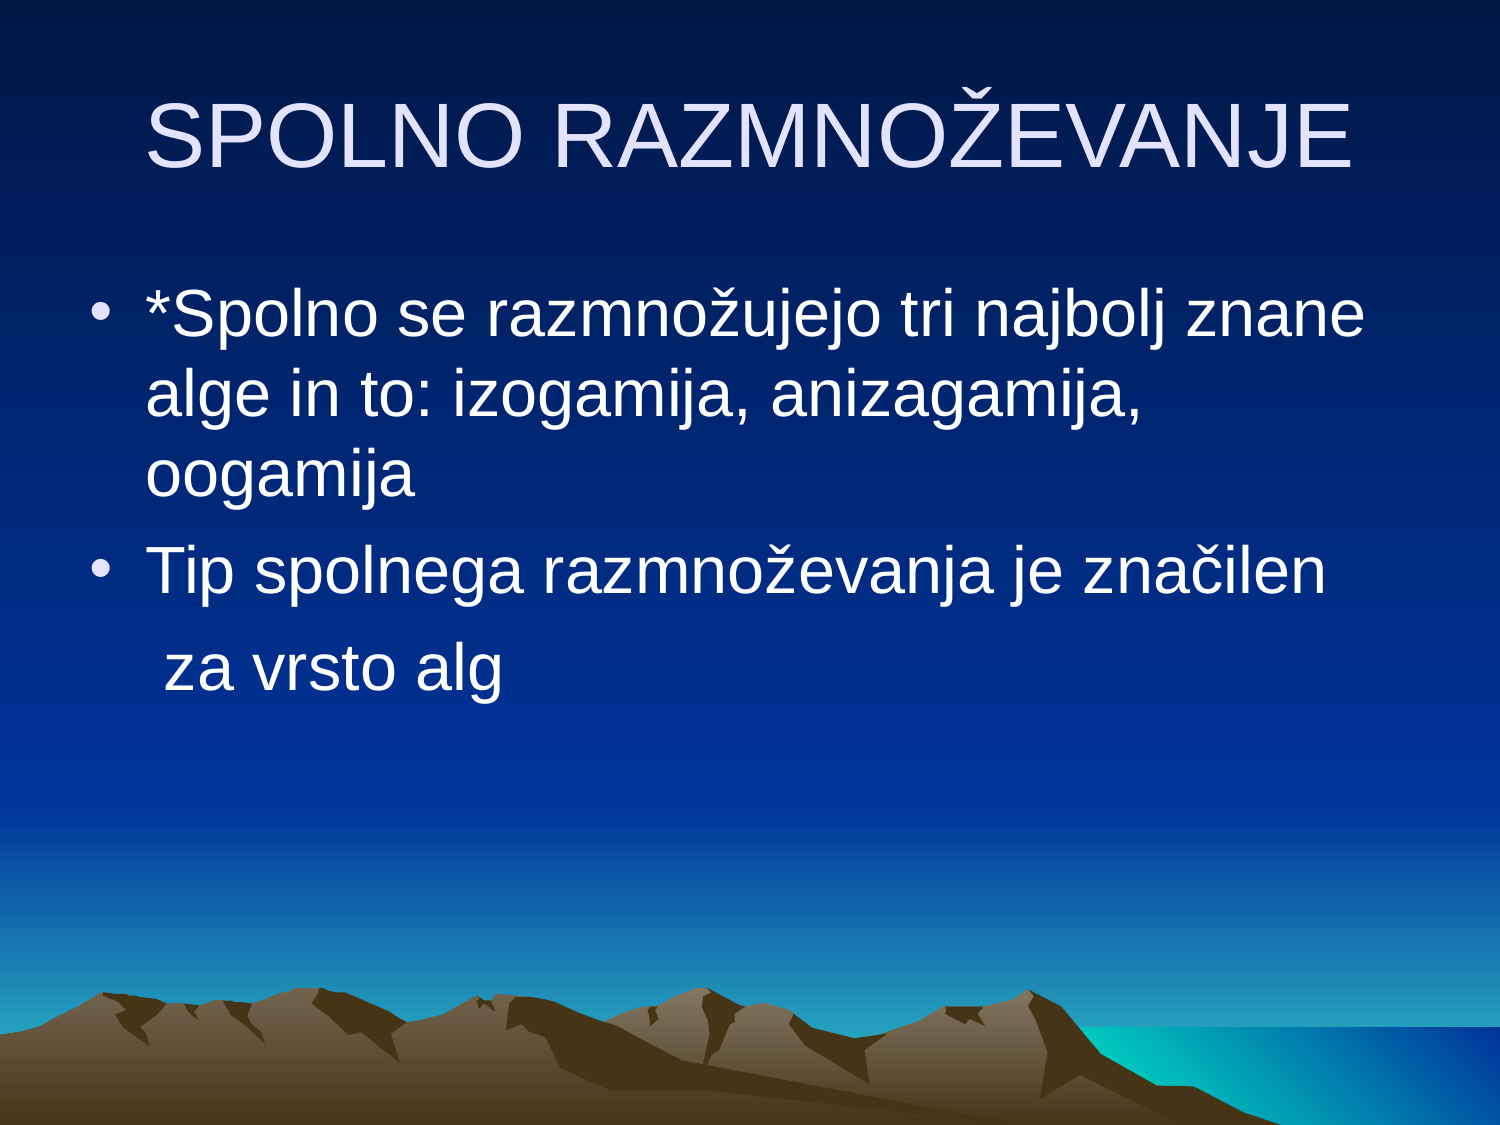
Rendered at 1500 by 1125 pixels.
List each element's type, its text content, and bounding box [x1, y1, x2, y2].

title SPOLNO RAZMNOŽEVANJE [75, 29, 1425, 233]
list *Spolno se razmnožujejo tri najbolj znane alge in to: izogamija, anizagamija, oogamija Tip spolnega razmnoževanja je značilen za vrsto alg [75, 262, 1425, 1001]
